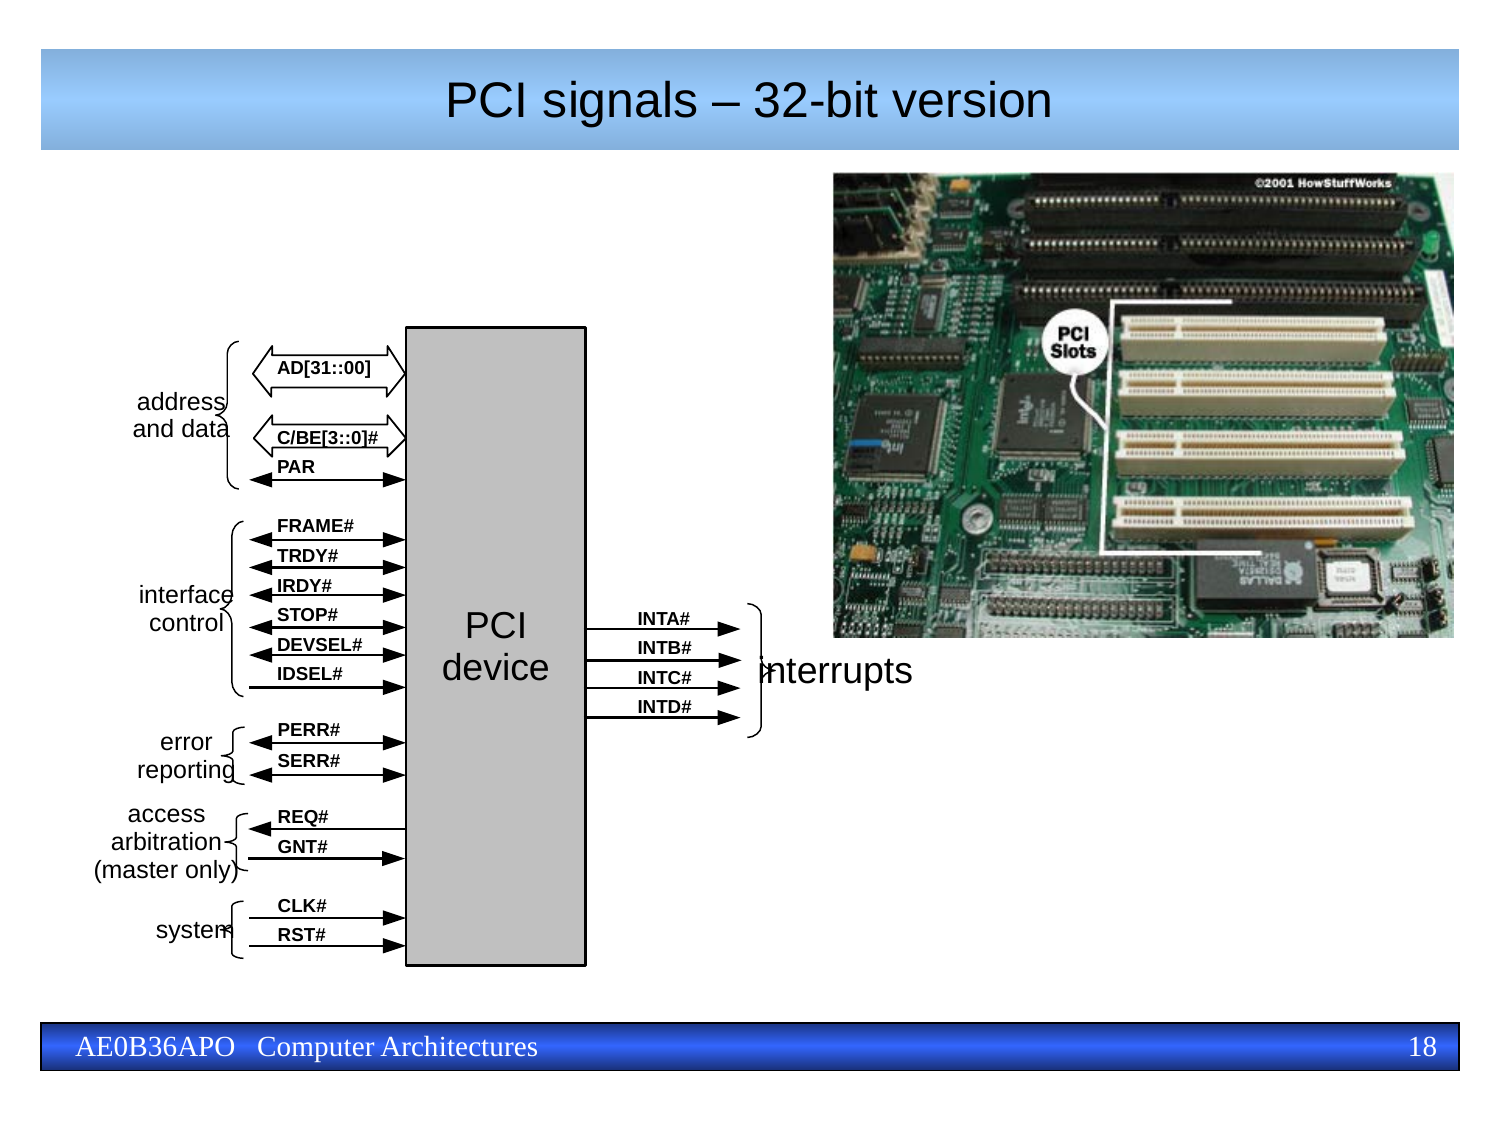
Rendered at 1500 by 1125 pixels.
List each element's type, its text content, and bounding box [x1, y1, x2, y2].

text_box IDSEL# [262, 656, 407, 693]
text_box FRAME# [262, 508, 407, 538]
text_box PAR [262, 449, 407, 486]
text_box address and data [215, 341, 239, 490]
text_box AD[31::00] [262, 350, 407, 387]
text_box INTA# [622, 600, 706, 630]
text_box TRDY# [262, 538, 407, 567]
text_box INTB# [622, 630, 720, 659]
text_box system [231, 901, 244, 959]
text_box STOP# [262, 597, 407, 626]
text_box IRDY# [262, 567, 407, 597]
text_box interrupts [747, 603, 763, 738]
text_box PERR# [262, 711, 407, 742]
text_box PCI device [406, 327, 586, 966]
picture [832, 172, 1454, 638]
text_box INTD# [622, 689, 720, 726]
text_box error reporting [221, 727, 245, 785]
text_box INTC# [622, 659, 720, 689]
text_box CLK# [262, 887, 407, 917]
title PCI signals – 32-bit version [41, 49, 1459, 150]
text_box interface control [220, 521, 244, 697]
text_box access arbitration (master only) [224, 813, 249, 871]
text_box REQ# [262, 799, 407, 828]
text_box RST# [262, 917, 407, 954]
text_box DEVSEL# [262, 626, 407, 656]
text_box SERR# [262, 742, 407, 779]
text_box C/BE[3::0]# [262, 419, 407, 449]
text_box GNT# [262, 828, 407, 865]
